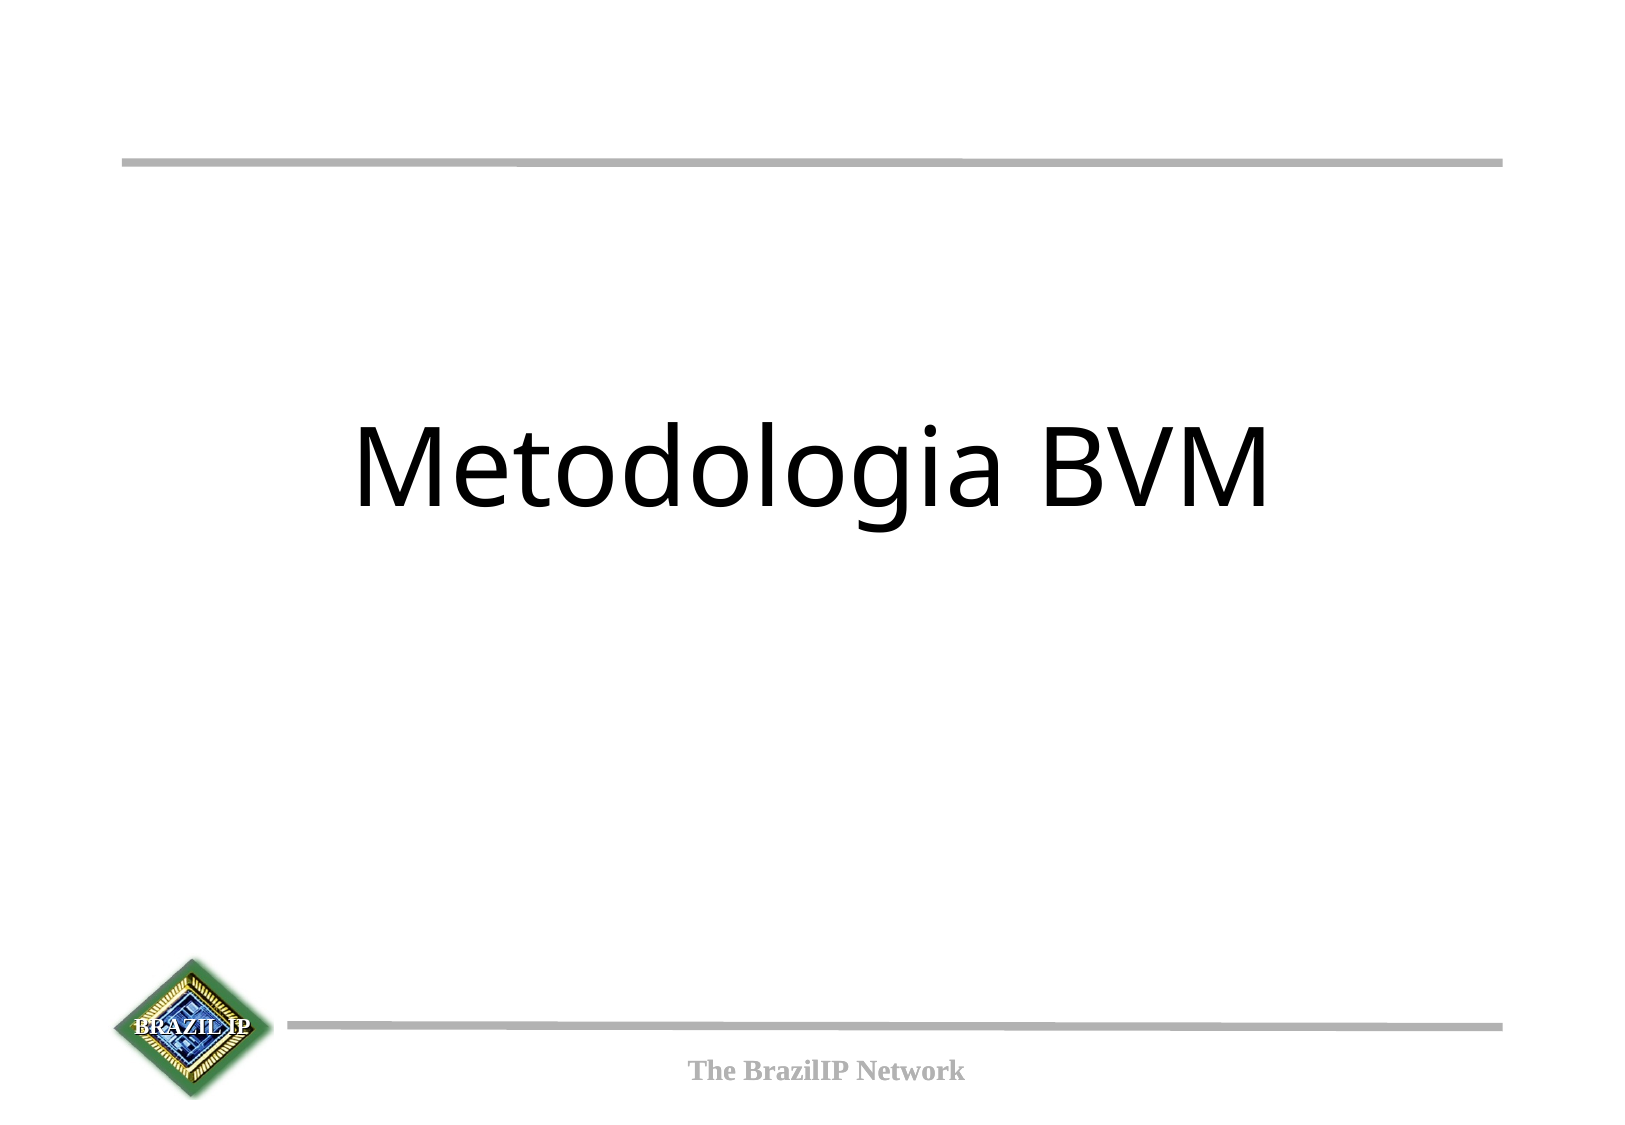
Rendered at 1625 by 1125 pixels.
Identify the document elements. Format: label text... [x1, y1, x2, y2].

picture [108, 953, 274, 1100]
title Metodologia BVM [121, 349, 1503, 591]
